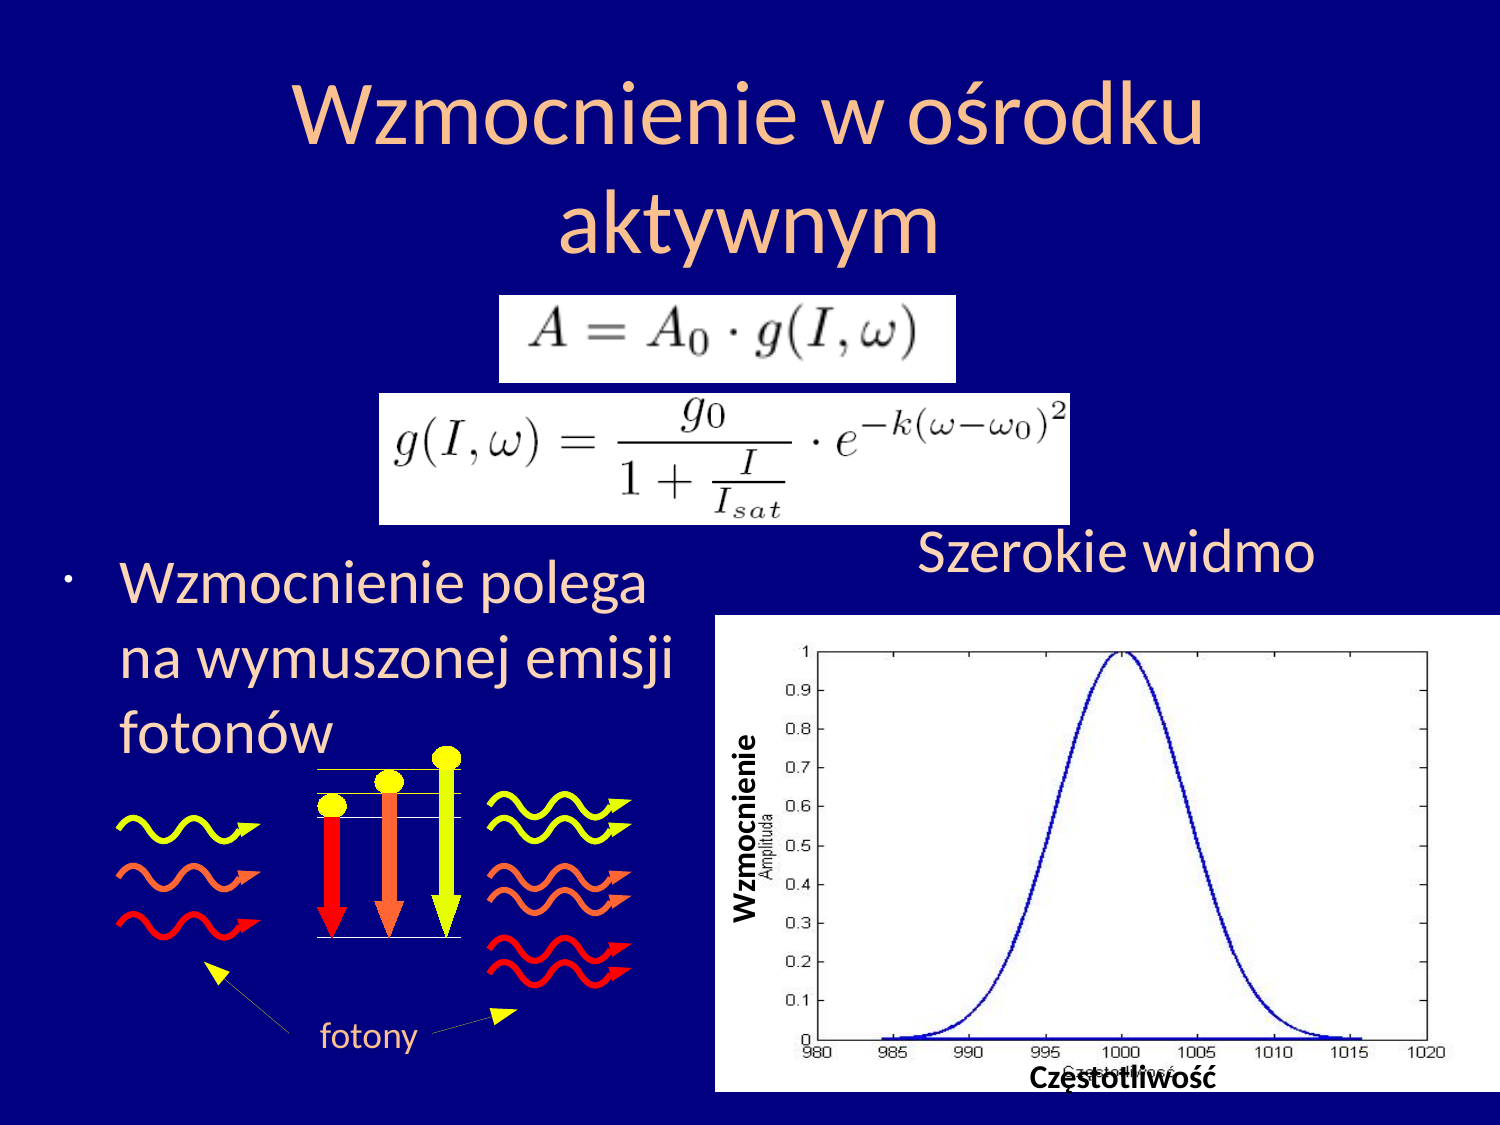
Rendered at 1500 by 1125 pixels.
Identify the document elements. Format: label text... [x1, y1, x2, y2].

picture [499, 295, 956, 383]
title Wzmocnienie w ośrodku aktywnym [75, 45, 1425, 233]
title fotony [265, 1003, 473, 1063]
text_box Szerokie widmo [917, 525, 1347, 602]
title Częstotliwość [987, 1048, 1260, 1103]
list Wzmocnienie polega na wymuszonej emisji fotonów Szerokie widmo [48, 533, 731, 820]
text_box [317, 794, 347, 938]
text_box [431, 746, 461, 938]
text_box [374, 769, 404, 938]
title Wzmocnienie [698, 709, 796, 924]
picture [379, 393, 1070, 525]
picture [715, 615, 1500, 1092]
